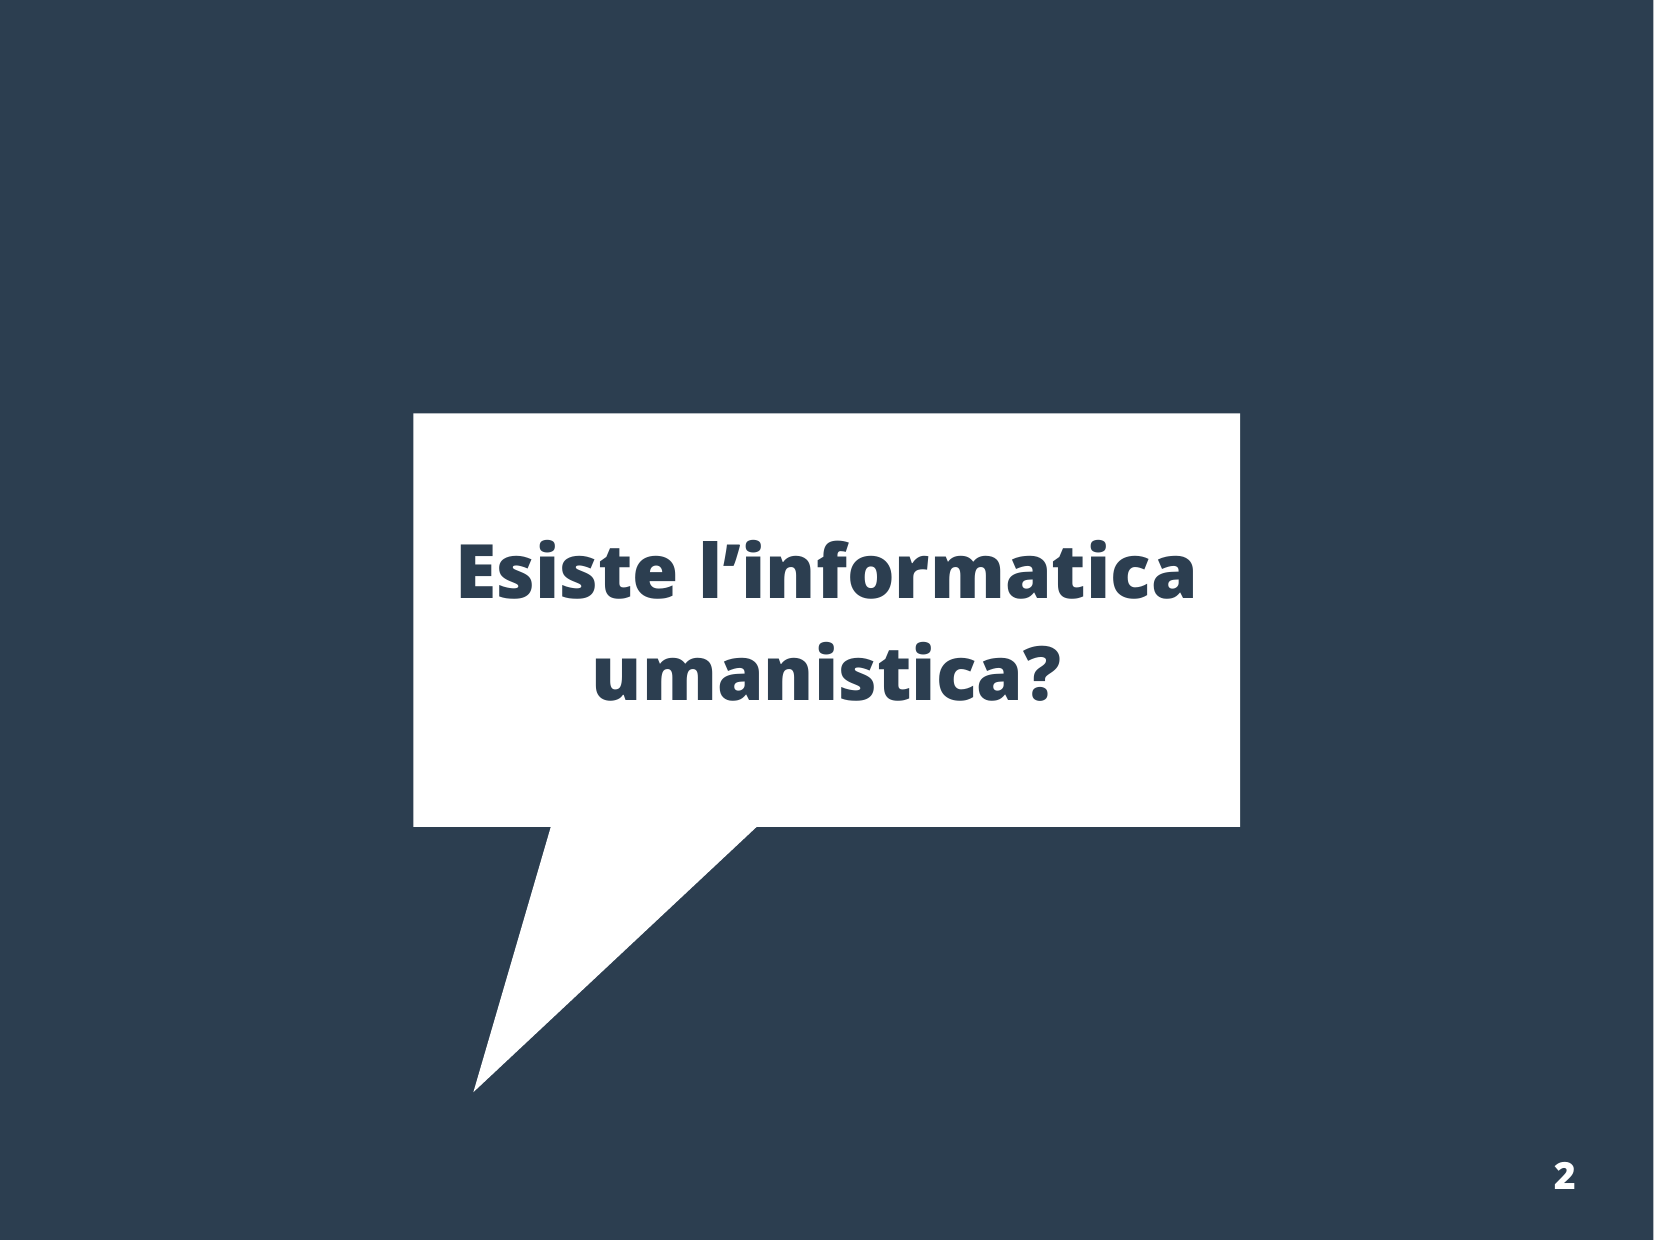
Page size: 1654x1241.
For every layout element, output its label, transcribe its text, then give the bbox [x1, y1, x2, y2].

title Esiste l’informatica umanistica? [442, 442, 1211, 798]
